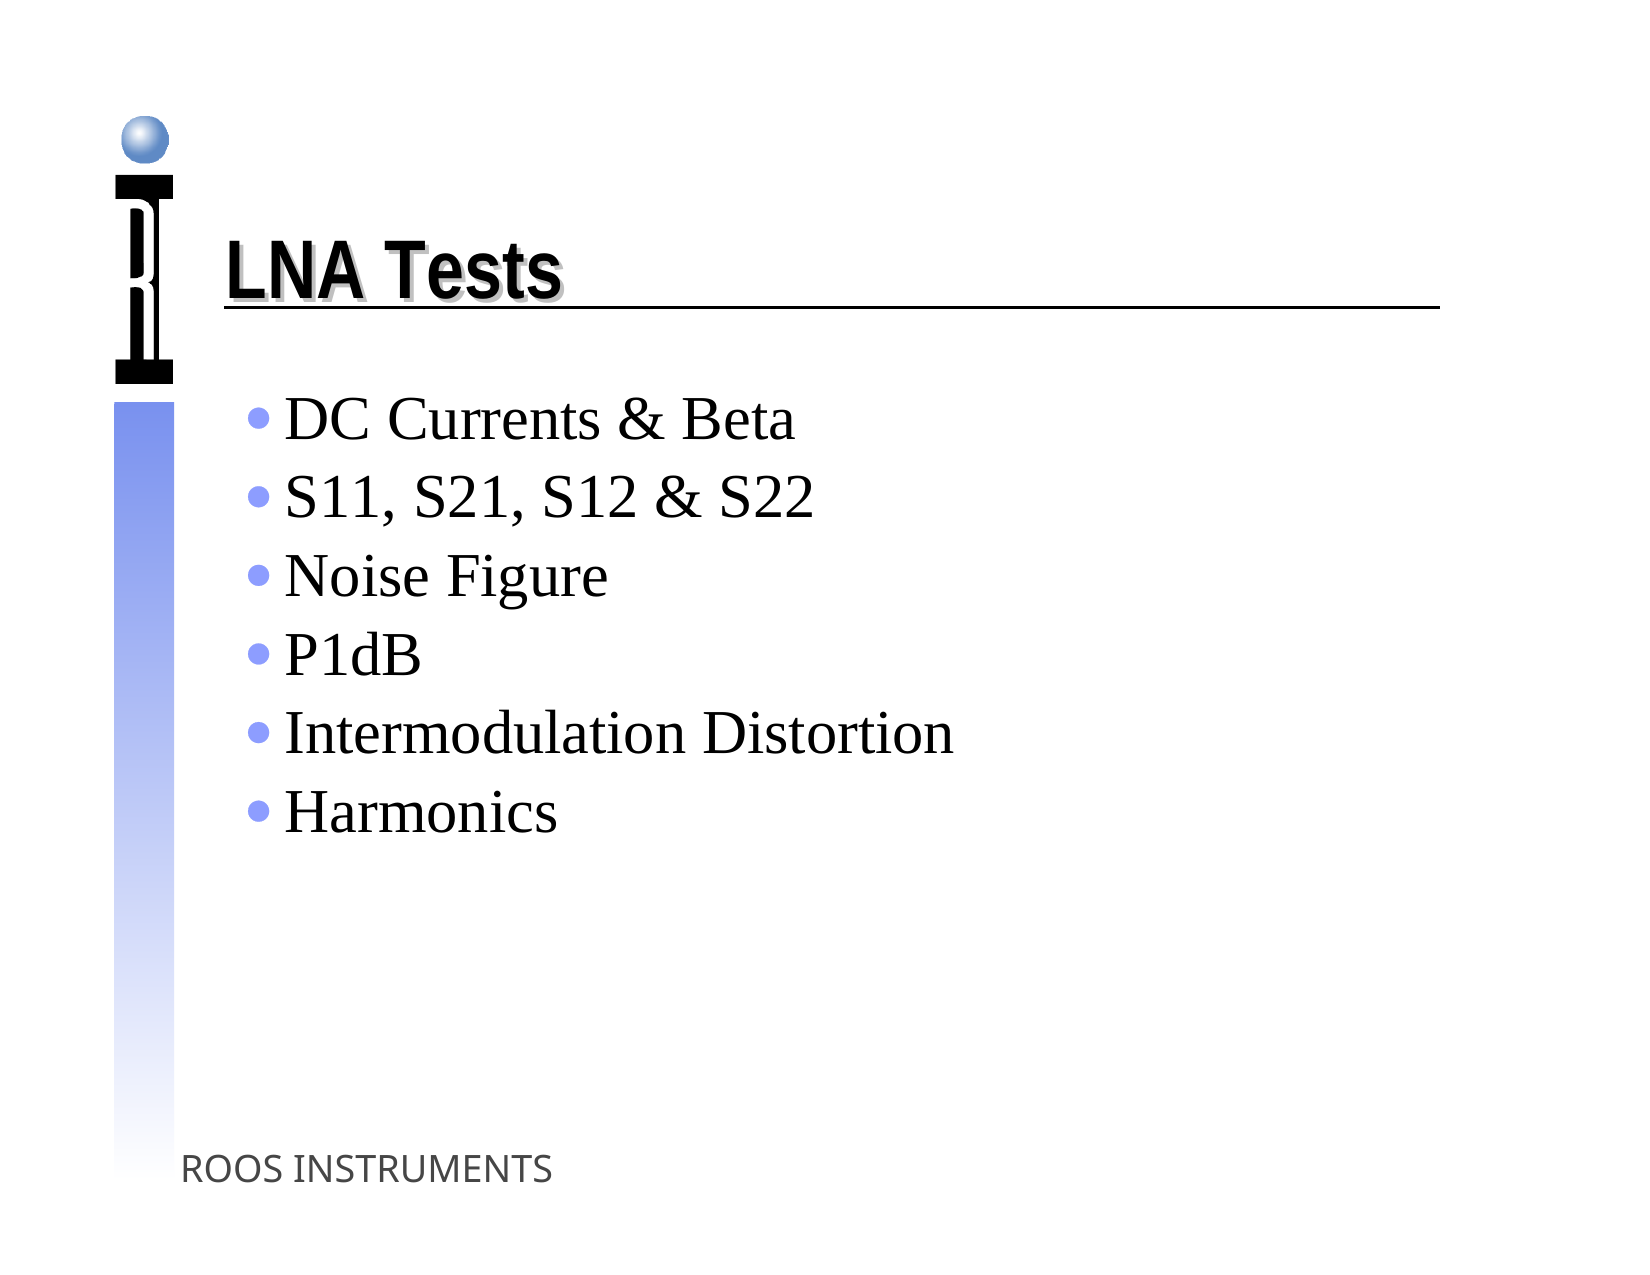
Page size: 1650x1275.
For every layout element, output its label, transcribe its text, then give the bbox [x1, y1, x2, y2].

text_box DC Currents & Beta S11, S21, S12 & S22 Noise Figure P1dB Intermodulation Distortion Harmonics [232, 383, 1456, 851]
text_box LNA Tests [225, 133, 1447, 318]
